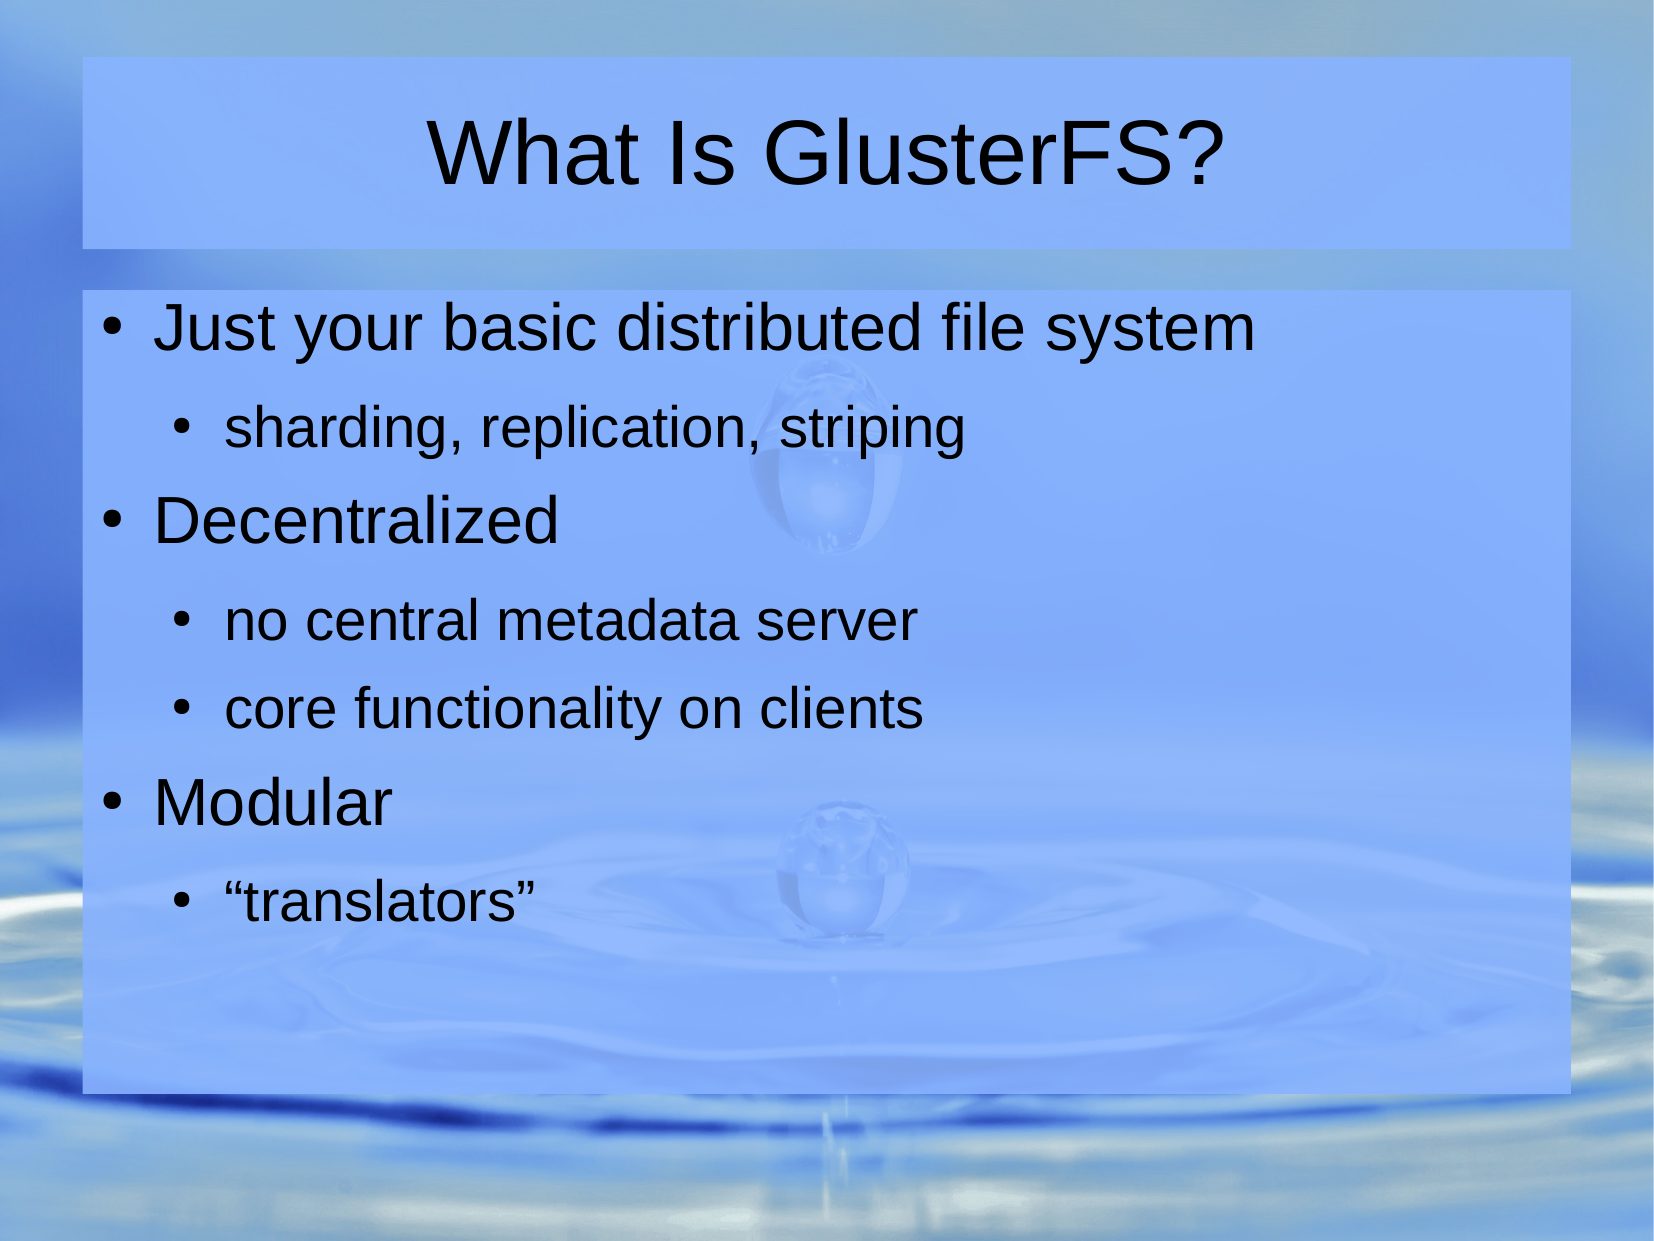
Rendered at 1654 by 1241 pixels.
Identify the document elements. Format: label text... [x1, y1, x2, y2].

list Just your basic distributed file system sharding, replication, striping Decentralized no central metadata server core functionality on clients Modular “translators” [82, 290, 1571, 1094]
picture [0, 0, 1654, 1241]
title What Is GlusterFS? [82, 56, 1571, 250]
